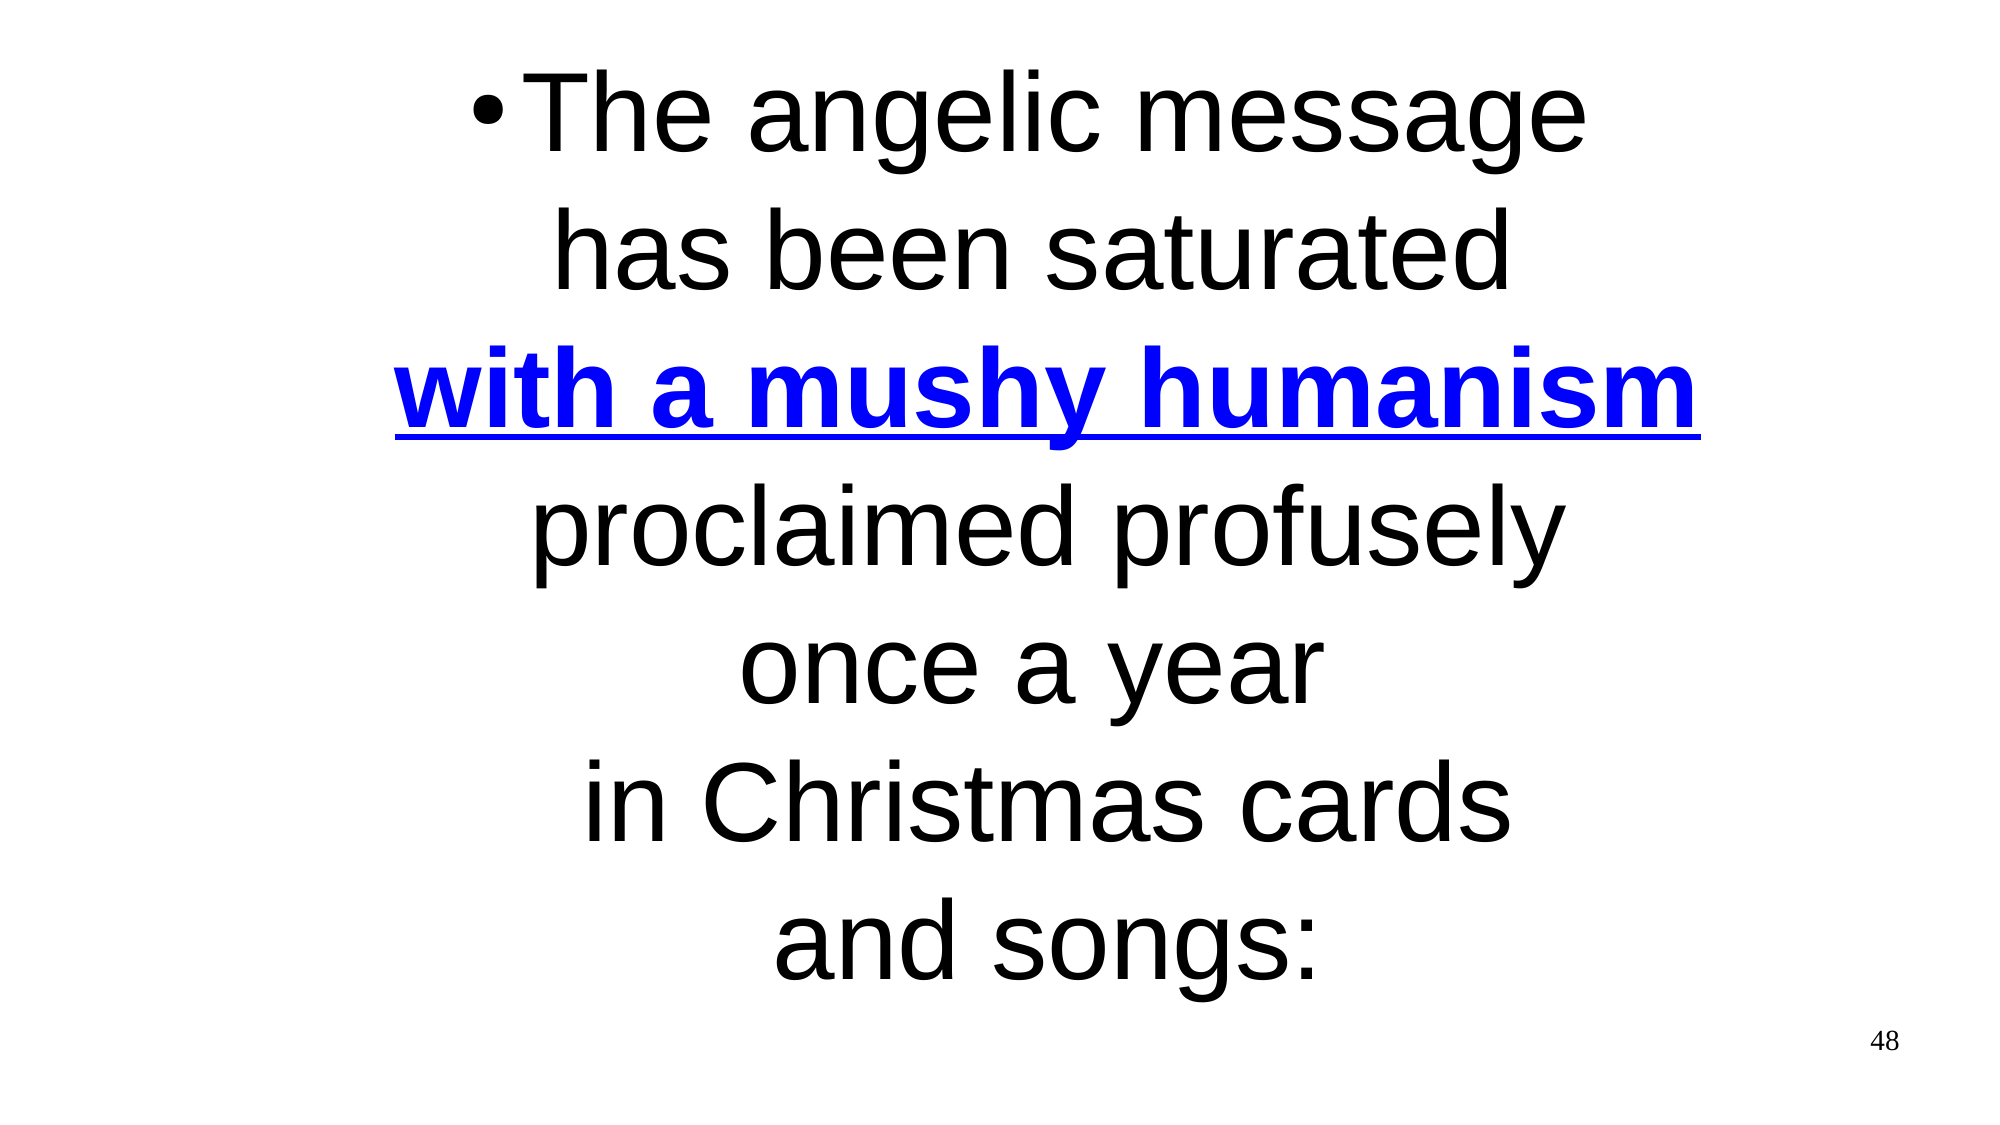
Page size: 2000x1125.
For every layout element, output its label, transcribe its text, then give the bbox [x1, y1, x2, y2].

list The angelic message has been saturated with a mushy humanism proclaimed profusely once a year in Christmas cards and songs: [37, 37, 1988, 1088]
